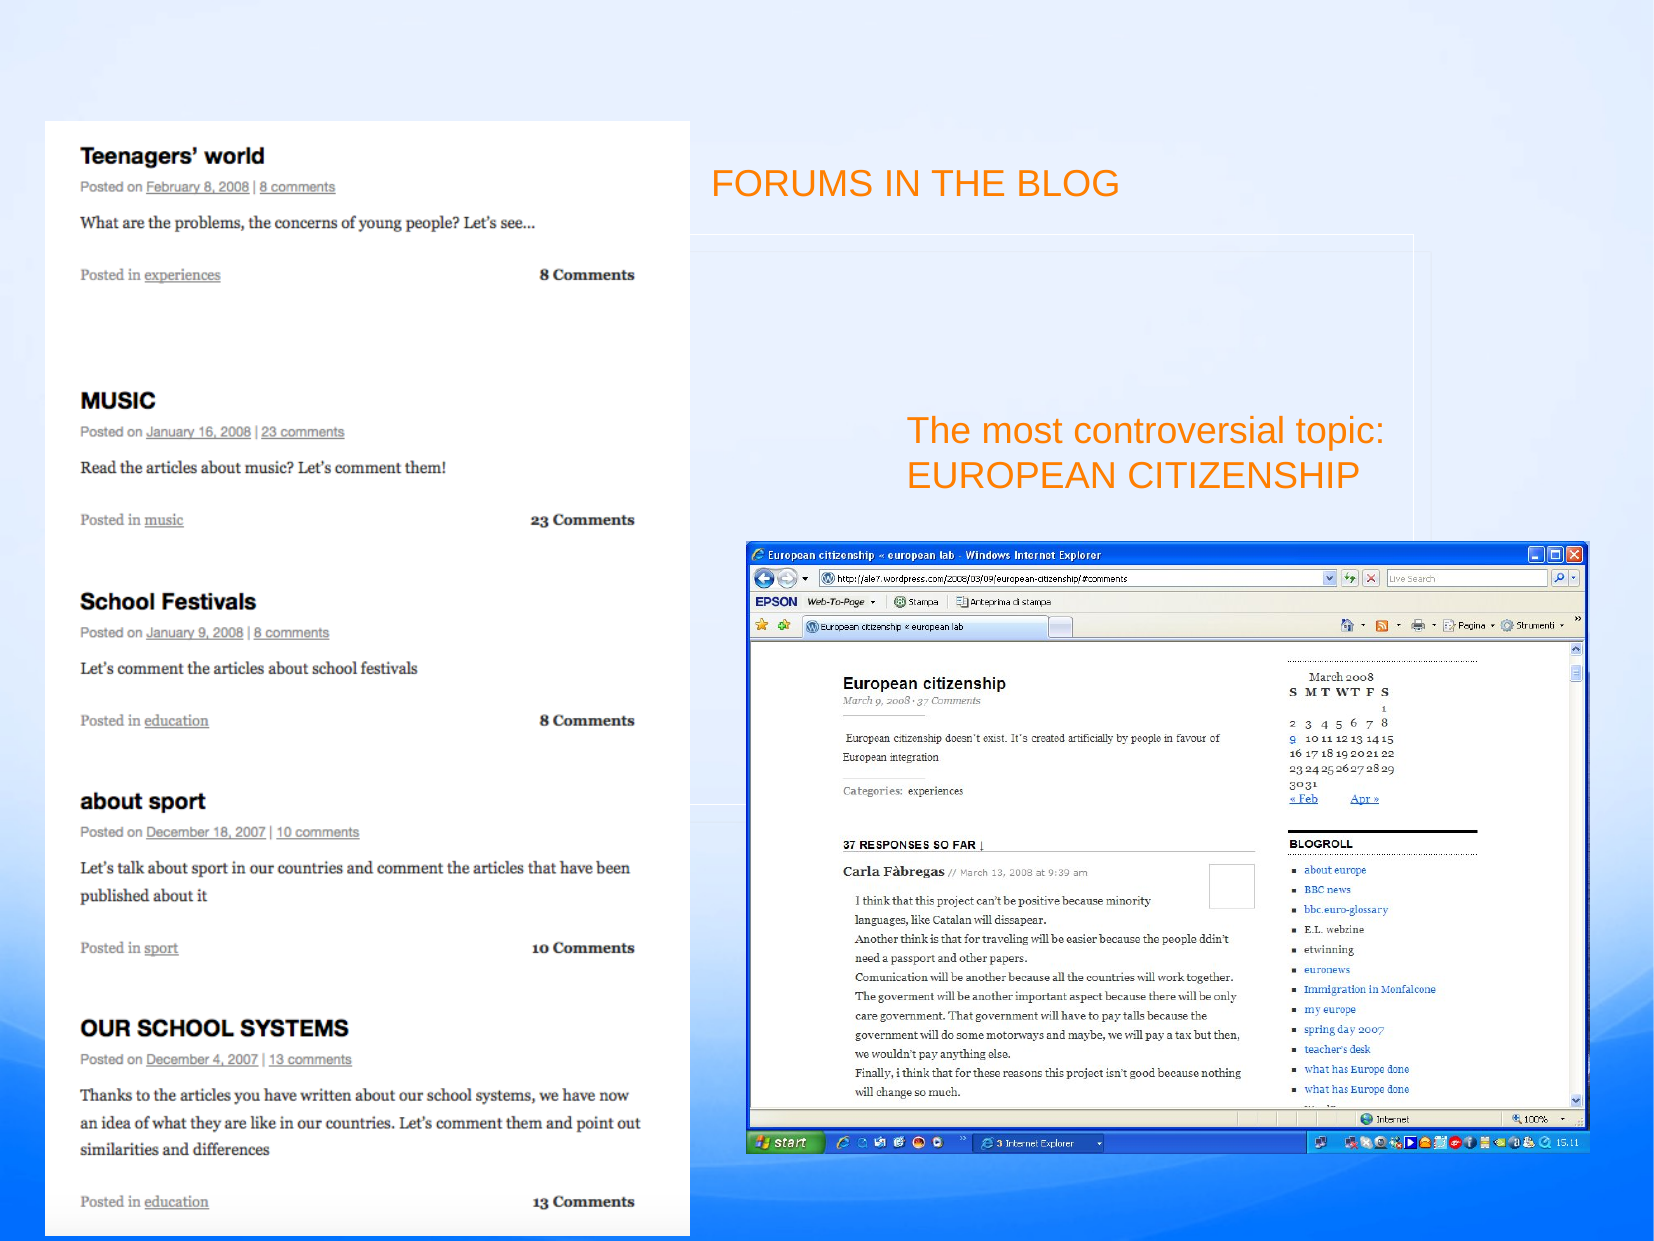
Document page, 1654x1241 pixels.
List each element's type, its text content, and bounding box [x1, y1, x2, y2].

picture [0, 0, 1654, 1241]
text_box The most controversial topic: EUROPEAN CITIZENSHIP [891, 398, 1465, 505]
text_box FORUMS IN THE BLOG [696, 151, 1398, 212]
